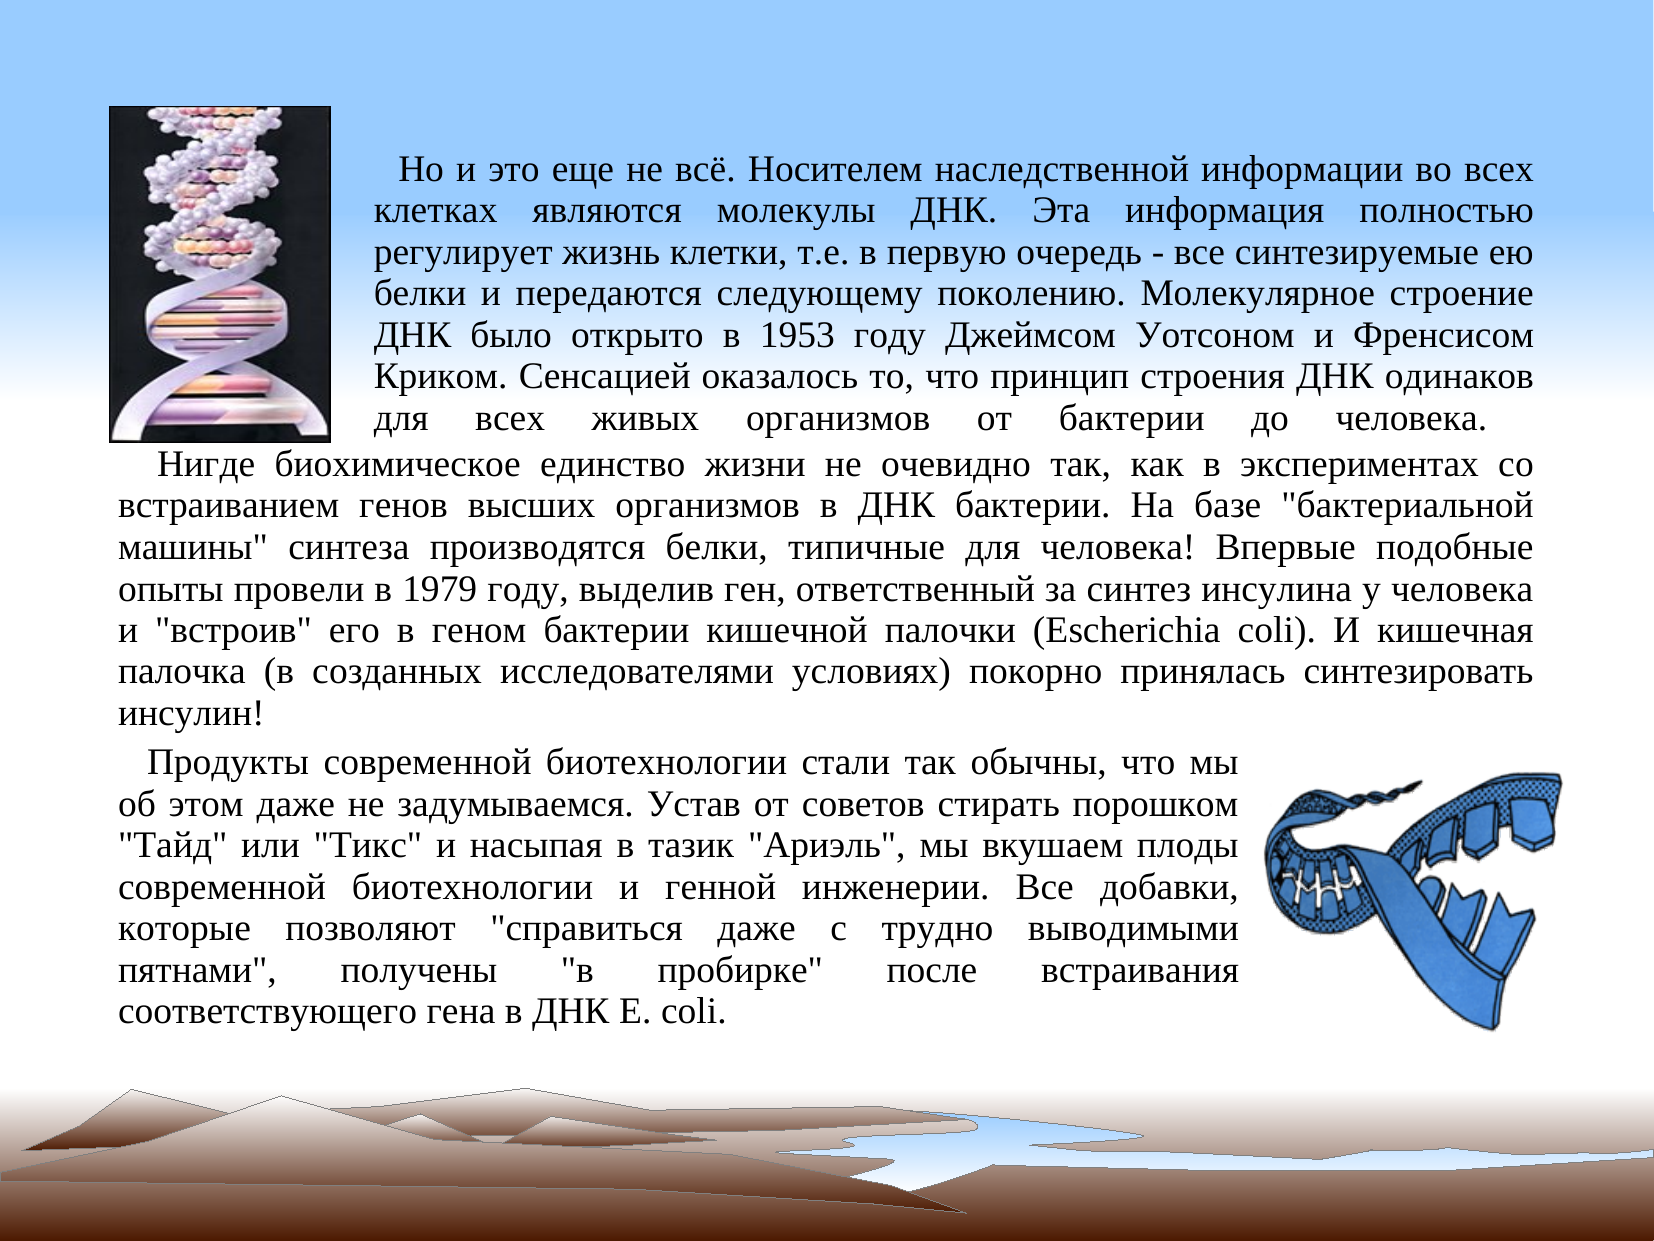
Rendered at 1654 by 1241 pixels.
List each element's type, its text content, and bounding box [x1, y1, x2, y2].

picture [1261, 767, 1565, 1034]
text_box Но и это еще не всё. Носителем наследственной информации во всех клетках являются молекулы ДНК. Эта информация полностью регулирует жизнь клетки, т.е. в первую очередь - все синтезируемые ею белки и передаются следующему поколению. Молекулярное строение ДНК было открыто в 1953 году Джеймсом Уотсоном и Френсисом Криком. Сенсацией оказалось то, что принцип строения ДНК одинаков для всех живых организмов от бактерии до человека. [373, 147, 1536, 442]
text_box Нигде биохимическое единство жизни не очевидно так, как в экспериментах со встраиванием генов высших организмов в ДНК бактерии. На базе "бактериальной машины" синтеза производятся белки, типичные для человека! Впервые подобные опыты провели в 1979 году, выделив ген, ответственный за синтез инсулина у человека и "встроив" его в геном бактерии кишечной палочки (Escherichia coli). И кишечная палочка (в созданных исследователями условиях) покорно принялась синтезировать инсулин! [118, 442, 1536, 827]
text_box Продукты современной биотехнологии стали так обычны, что мы об этом даже не задумываемся. Устав от советов стирать порошком "Тайд" или "Тикс" и насыпая в тазик "Ариэль", мы вкушаем плоды современной биотехнологии и генной инженерии. Все добавки, которые позволяют "справиться даже с трудно выводимыми пятнами", получены "в пробирке" после встраивания соответствующего гена в ДНК E. coli. [118, 741, 1241, 1063]
picture [109, 106, 331, 443]
